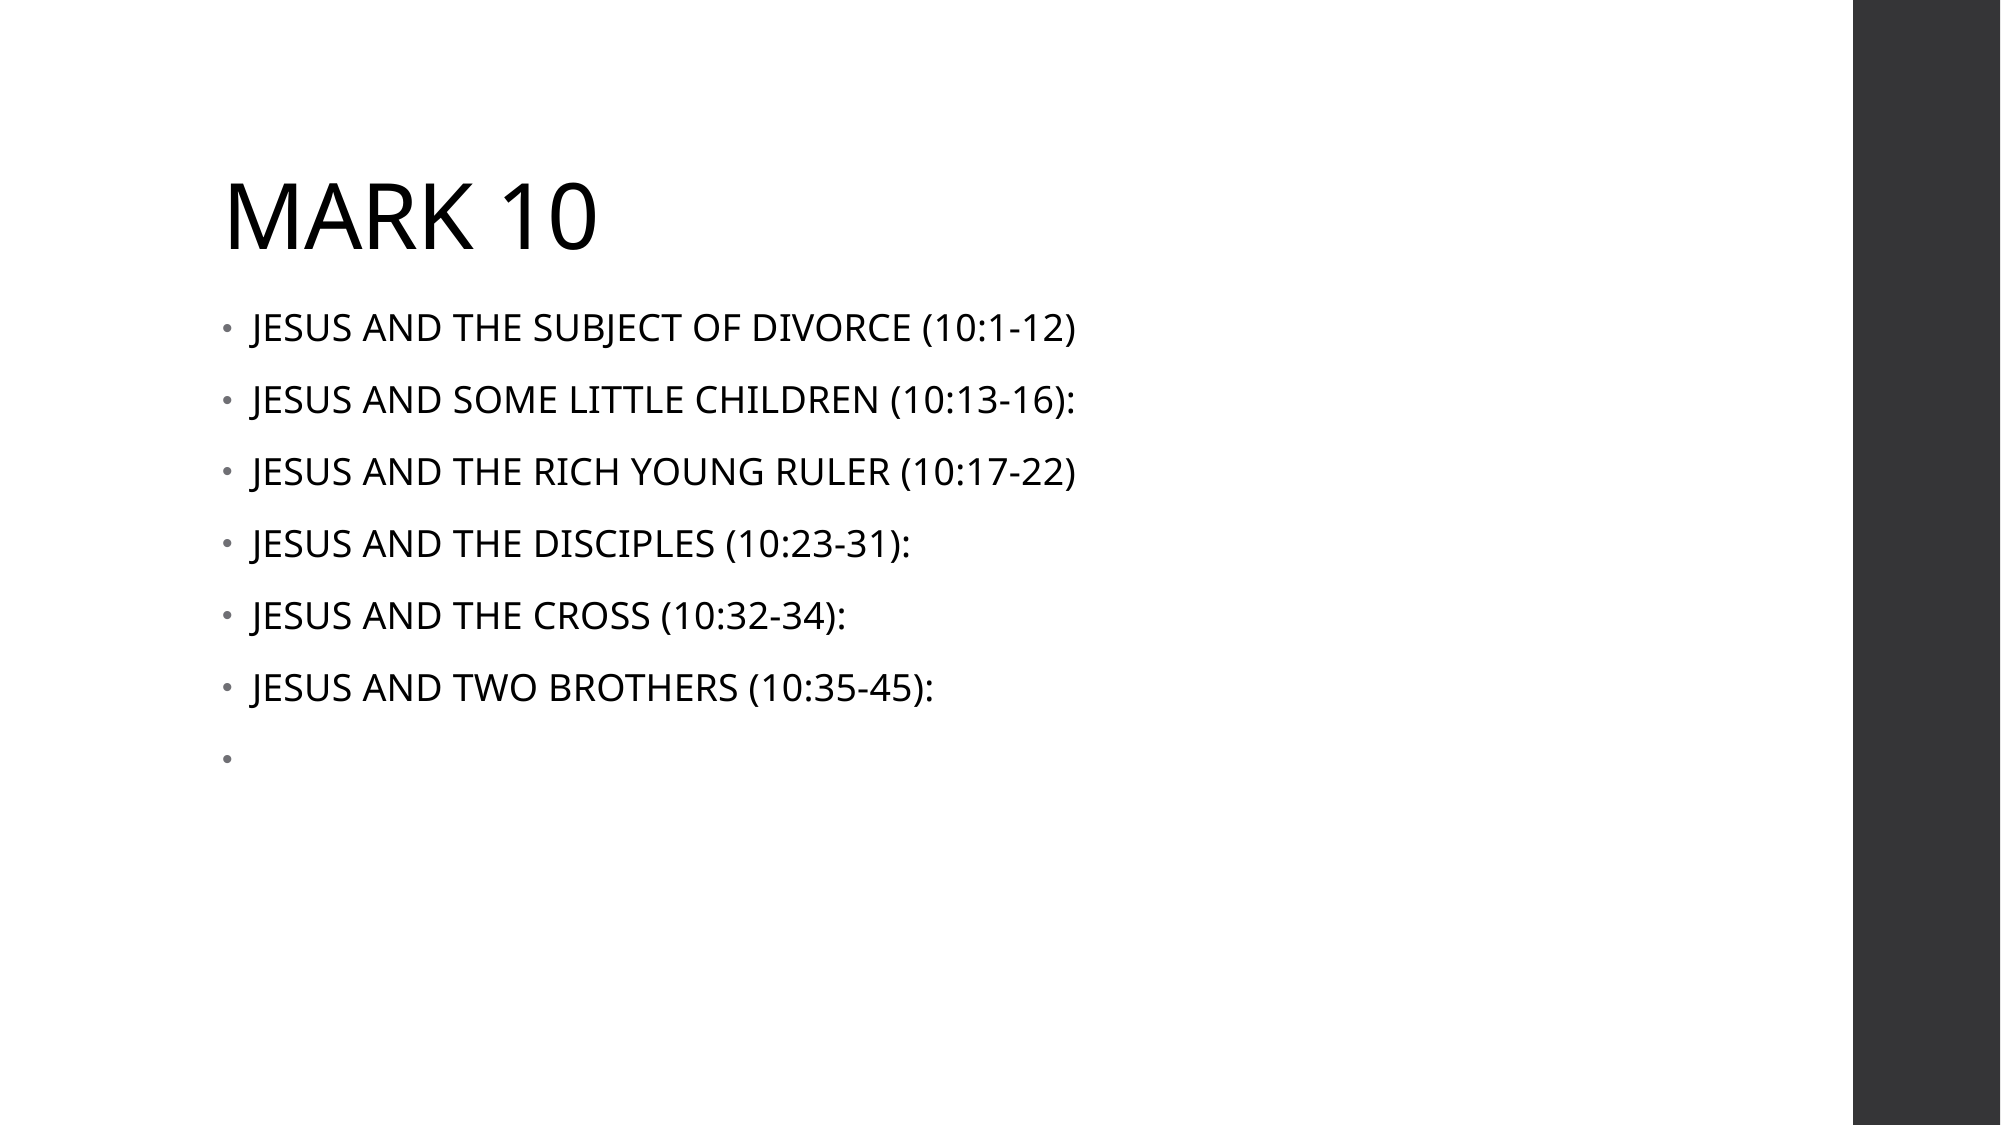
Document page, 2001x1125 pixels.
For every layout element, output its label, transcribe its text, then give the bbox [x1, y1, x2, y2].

list JESUS AND THE SUBJECT OF DIVORCE (10:1-12) JESUS AND SOME LITTLE CHILDREN (10:13-16): JESUS AND THE RICH YOUNG RULER (10:17-22) JESUS AND THE DISCIPLES (10:23-31): JESUS AND THE CROSS (10:32-34): JESUS AND TWO BROTHERS (10:35-45): [206, 299, 1617, 1014]
title MARK 10 [206, 60, 1797, 278]
